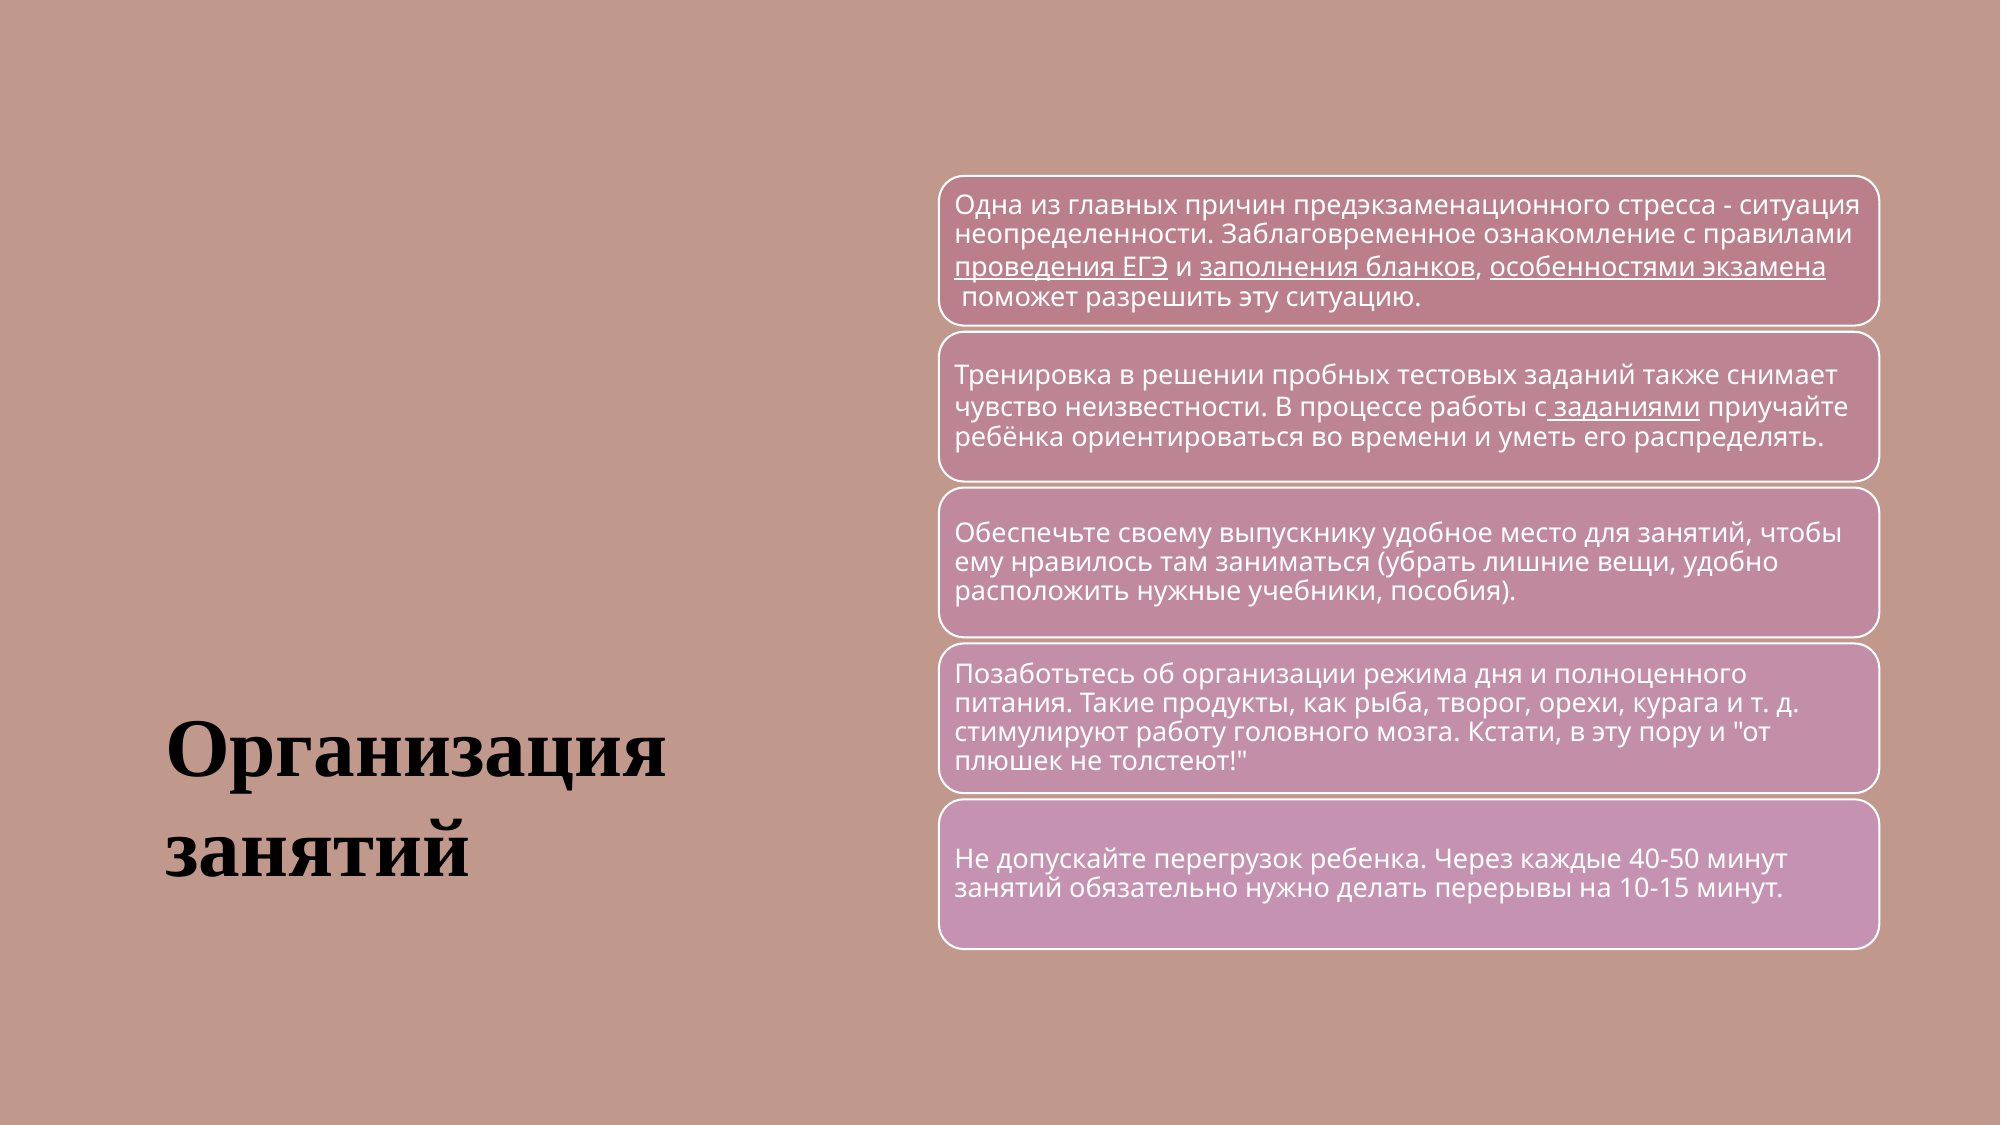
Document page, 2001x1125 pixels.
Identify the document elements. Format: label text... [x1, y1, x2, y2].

text_box Позаботьтесь об организации режима дня и полноценного питания. Такие продукты, как рыба, творог, орехи, курага и т. д. стимулируют работу головного мозга. Кстати, в эту пору и "от плюшек не толстеют!" [938, 643, 1880, 794]
text_box Обеспечьте своему выпускнику удобное место для занятий, чтобы ему нравилось там заниматься (убрать лишние вещи, удобно расположить нужные учебники, пособия). [938, 487, 1880, 638]
text_box Не допускайте перегрузок ребенка. Через каждые 40-50 минут занятий обязательно нужно делать перерывы на 10-15 минут. [938, 799, 1880, 950]
text_box [0, 0, 2000, 1125]
text_box Тренировка в решении пробных тестовых заданий также снимает чувство неизвестности. В процессе работы с заданиями приучайте ребёнка ориентироваться во времени и уметь его распределять. [938, 331, 1880, 482]
text_box Одна из главных причин предэкзаменационного стресса - ситуация неопределенности. Заблаговременное ознакомление с правилами проведения ЕГЭ и заполнения бланков, особенностями экзамена поможет разрешить эту ситуацию. [938, 175, 1880, 326]
title Организация занятий [150, 149, 777, 902]
